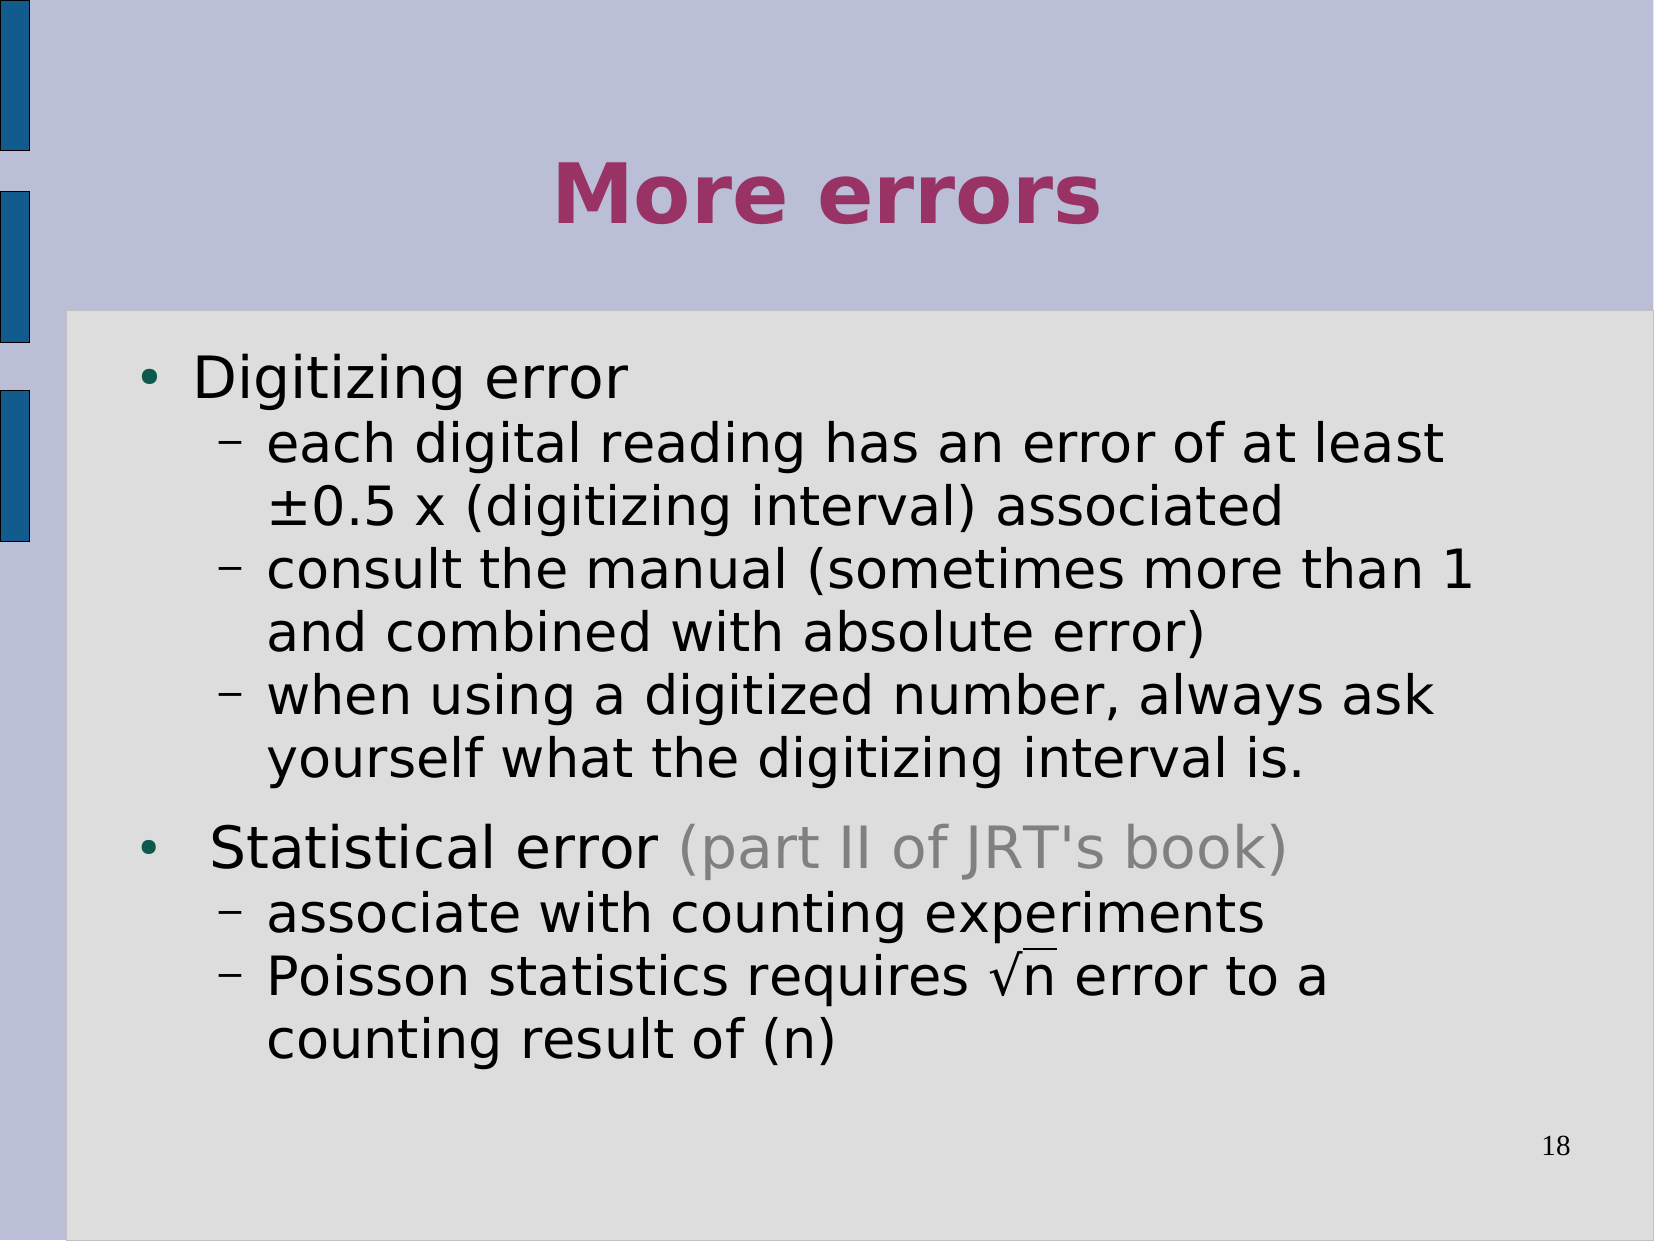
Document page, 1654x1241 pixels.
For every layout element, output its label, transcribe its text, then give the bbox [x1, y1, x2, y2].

list Digitizing error each digital reading has an error of at least ±0.5 x (digitizing interval) associated consult the manual (sometimes more than 1 and combined with absolute error) when using a digitized number, always ask yourself what the digitizing interval is. Statistical error (part II of JRT's book) associate with counting experiments Poisson statistics requires √n error to a counting result of (n) [121, 344, 1534, 1164]
title More errors [121, 91, 1534, 299]
